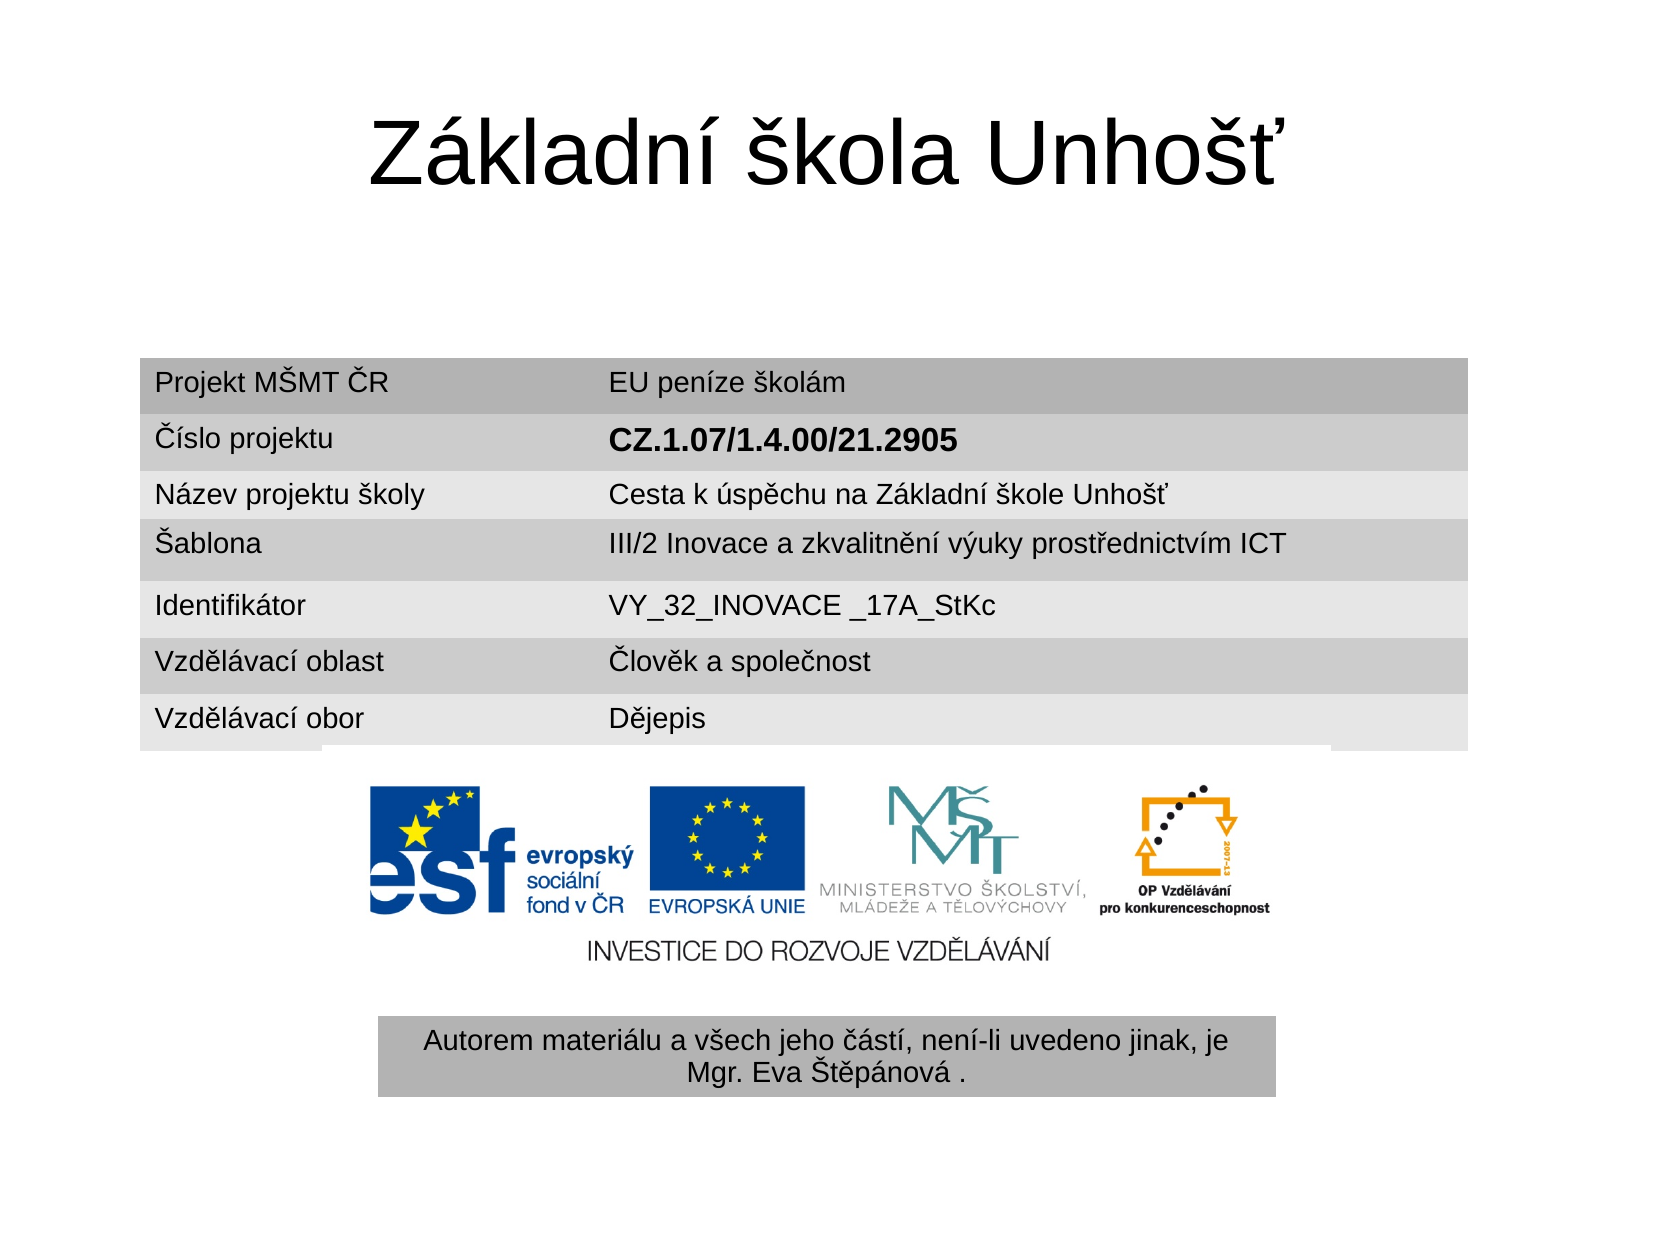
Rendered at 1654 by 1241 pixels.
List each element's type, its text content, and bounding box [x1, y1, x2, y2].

picture [322, 745, 1331, 993]
table_cell Člověk a společnost [594, 638, 1468, 694]
table_cell Číslo projektu [140, 414, 594, 471]
table_cell Šablona [140, 519, 594, 581]
table_header Autorem materiálu a všech jeho částí, není-li uvedeno jinak, je Mgr. Eva Štěpánová . [378, 1016, 1276, 1097]
table_cell Dějepis [594, 694, 1468, 751]
title Základní škola Unhošť [82, 49, 1571, 257]
table_cell Vzdělávací obor [140, 694, 594, 751]
table_header EU peníze školám [594, 358, 1468, 414]
table_cell VY_32_INOVACE _17A_StKc [594, 581, 1468, 638]
table_cell Vzdělávací oblast [140, 638, 594, 694]
table_cell III/2 Inovace a zkvalitnění výuky prostřednictvím ICT [594, 519, 1468, 581]
table_cell Cesta k úspěchu na Základní škole Unhošť [594, 471, 1468, 519]
table_cell Identifikátor [140, 581, 594, 638]
table_header Projekt MŠMT ČR [140, 358, 594, 414]
table_cell CZ.1.07/1.4.00/21.2905 [594, 414, 1468, 471]
table_cell Název projektu školy [140, 471, 594, 519]
